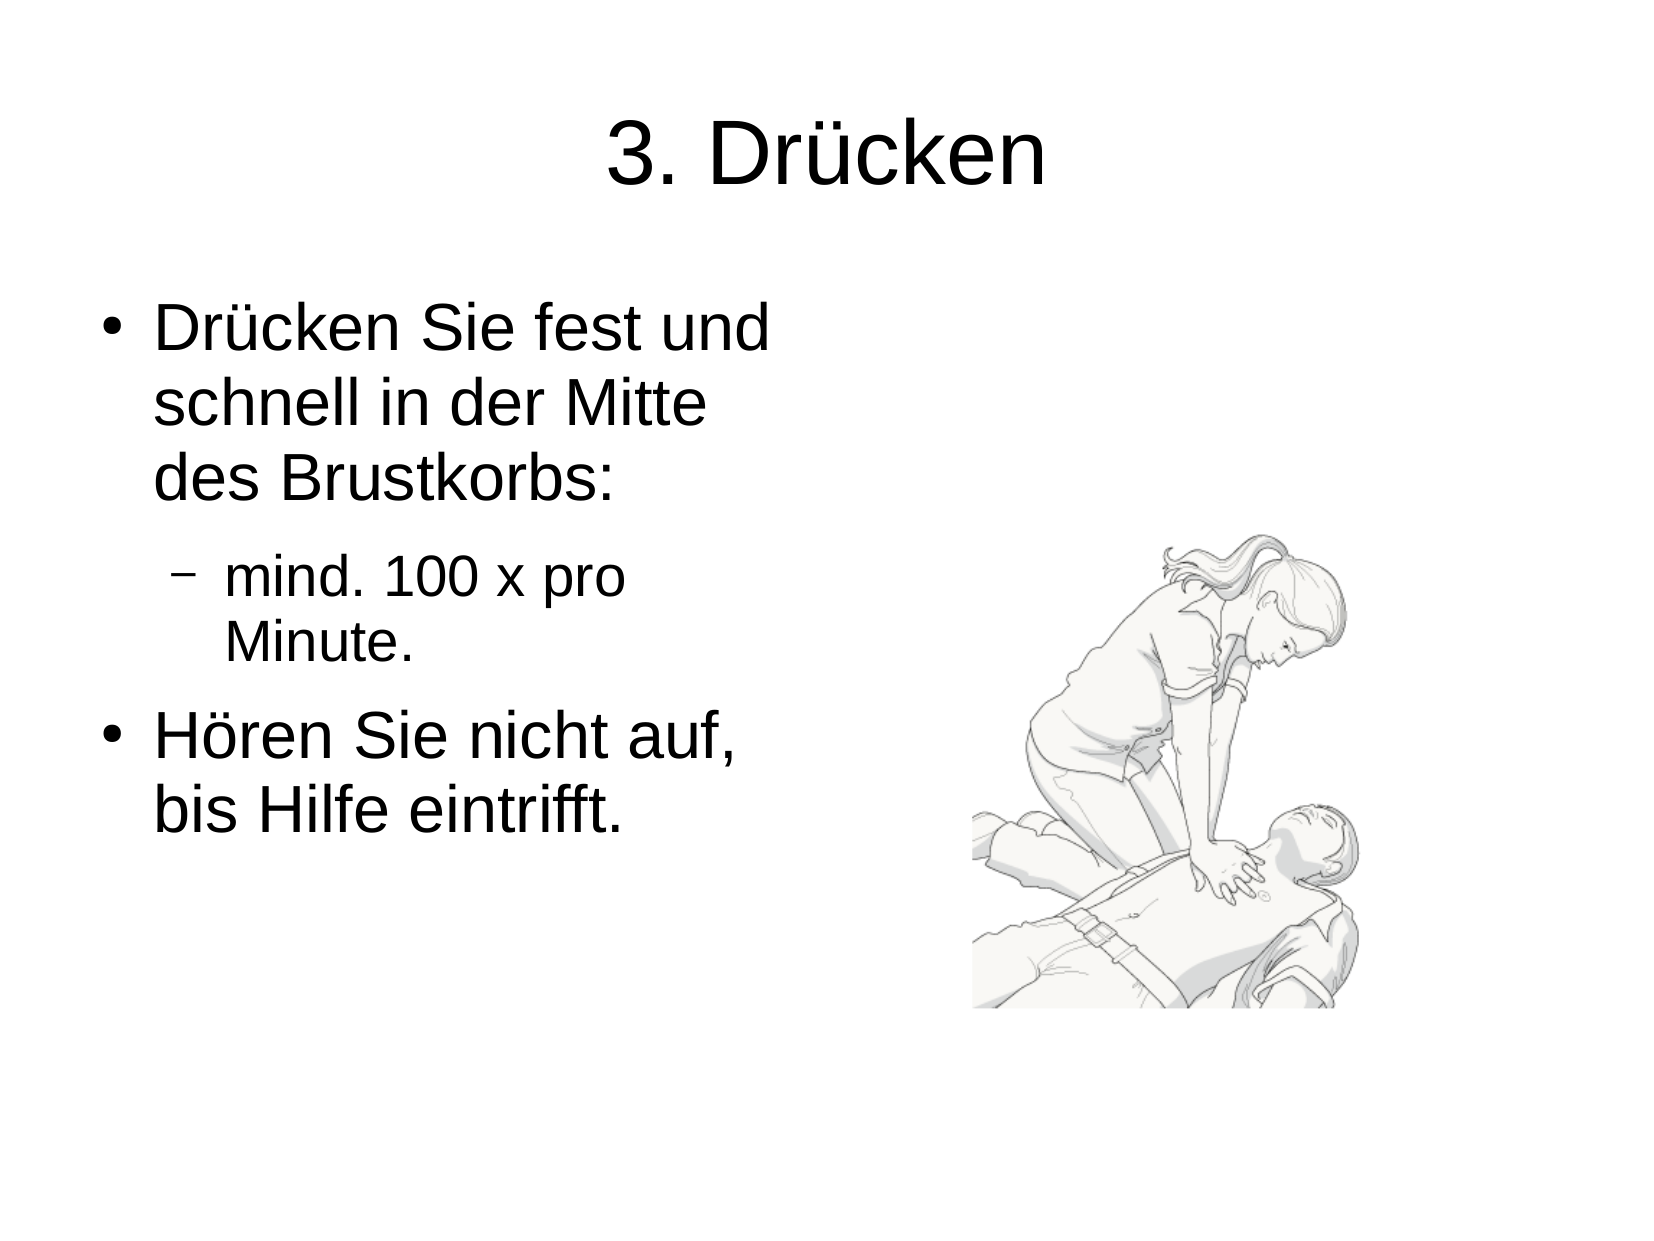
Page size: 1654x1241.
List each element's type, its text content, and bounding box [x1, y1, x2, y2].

list Drücken Sie fest und schnell in der Mitte des Brustkorbs: mind. 100 x pro Minute. Hören Sie nicht auf, bis Hilfe eintrifft. [82, 290, 793, 1010]
picture [971, 290, 1395, 1010]
title 3. Drücken [82, 49, 1571, 257]
